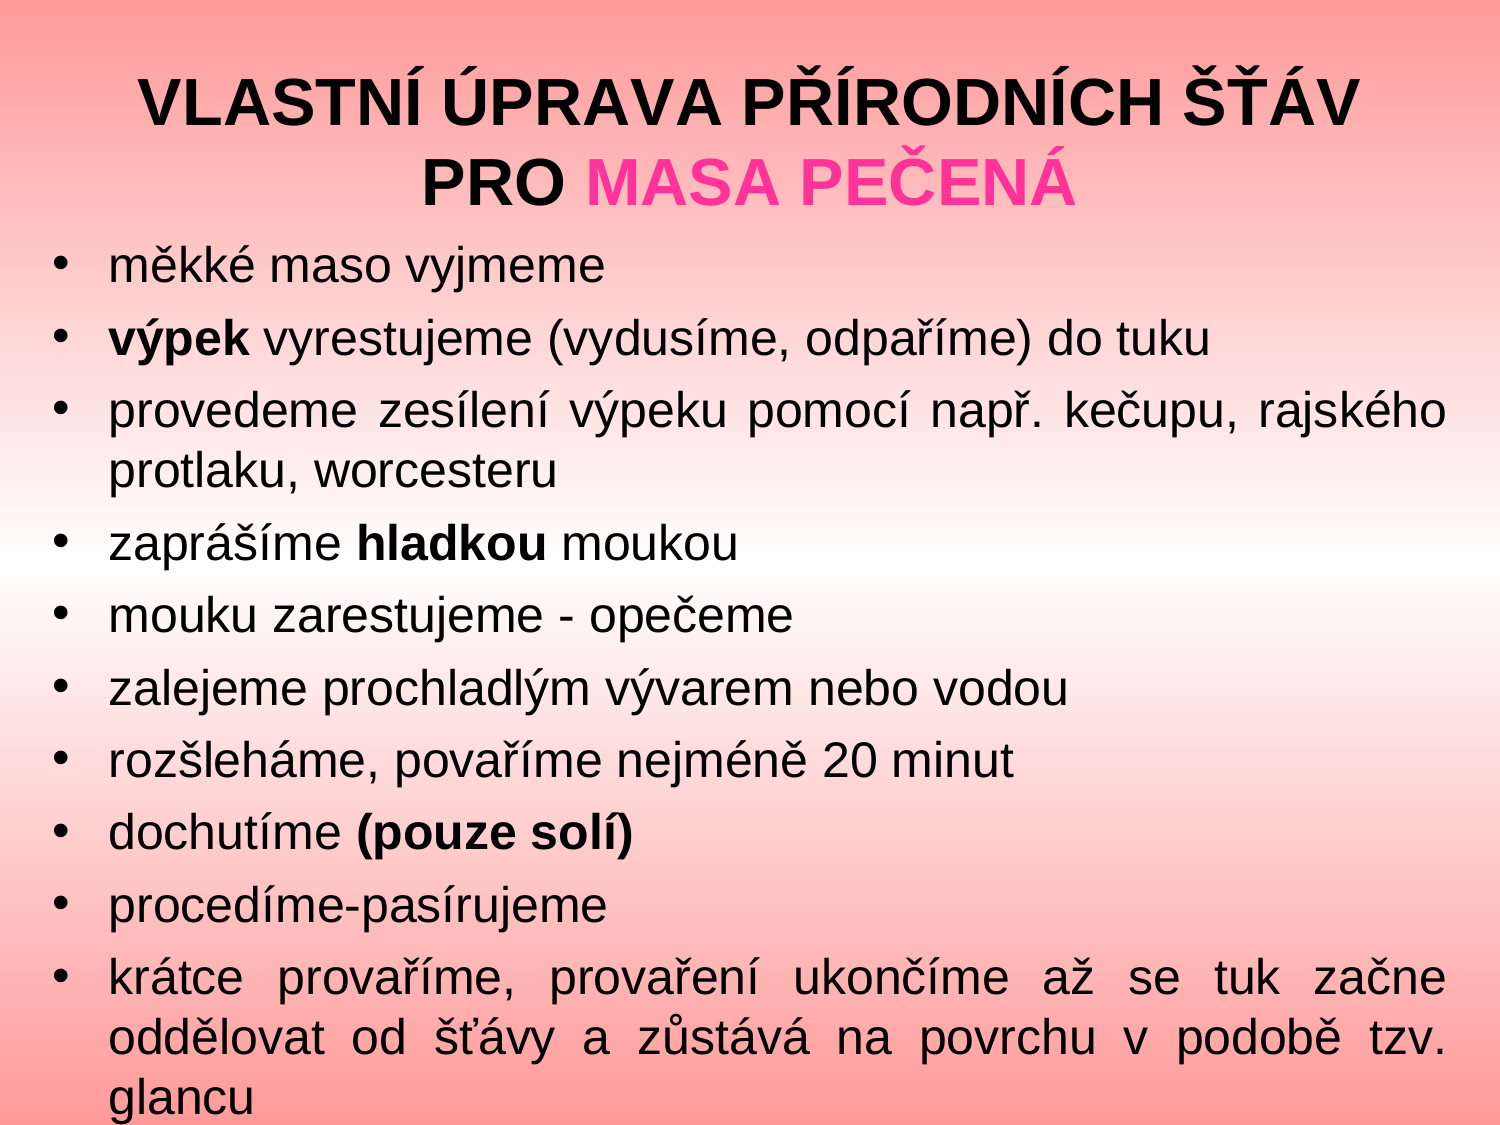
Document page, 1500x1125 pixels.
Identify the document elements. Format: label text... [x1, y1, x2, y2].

title VLASTNÍ ÚPRAVA PŘÍRODNÍCH ŠŤÁV PRO MASA PEČENÁ [75, 45, 1426, 224]
list měkké maso vyjmeme výpek vyrestujeme (vydusíme, odpaříme) do tuku provedeme zesílení výpeku pomocí např. kečupu, rajského protlaku, worcesteru zaprášíme hladkou moukou mouku zarestujeme - opečeme zalejeme prochladlým vývarem nebo vodou rozšleháme, povaříme nejméně 20 minut dochutíme (pouze solí) procedíme-pasírujeme krátce provaříme, provaření ukončíme až se tuk začne oddělovat od šťávy a zůstává na povrchu v podobě tzv. glancu [37, 224, 1463, 1125]
